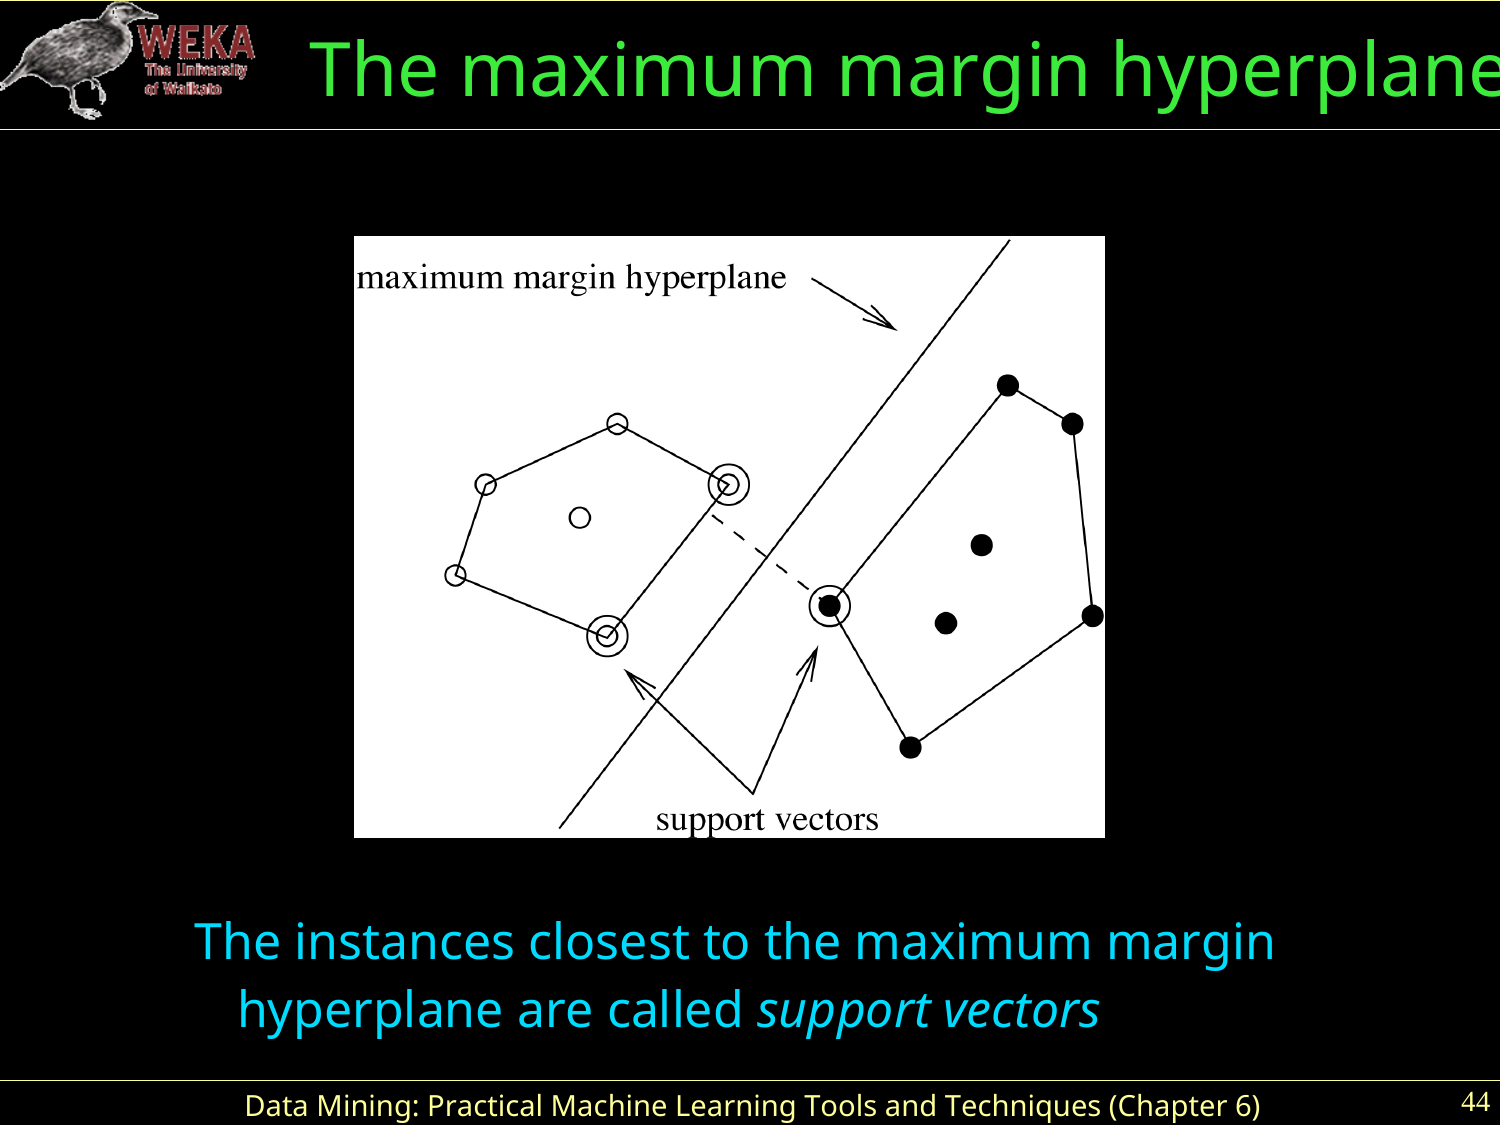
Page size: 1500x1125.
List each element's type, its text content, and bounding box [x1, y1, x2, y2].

picture [354, 236, 1105, 838]
picture [0, 1, 266, 129]
title The maximum margin hyperplane [295, 0, 1500, 148]
list The instances closest to the maximum margin hyperplane are called support vectors [179, 898, 1418, 1028]
